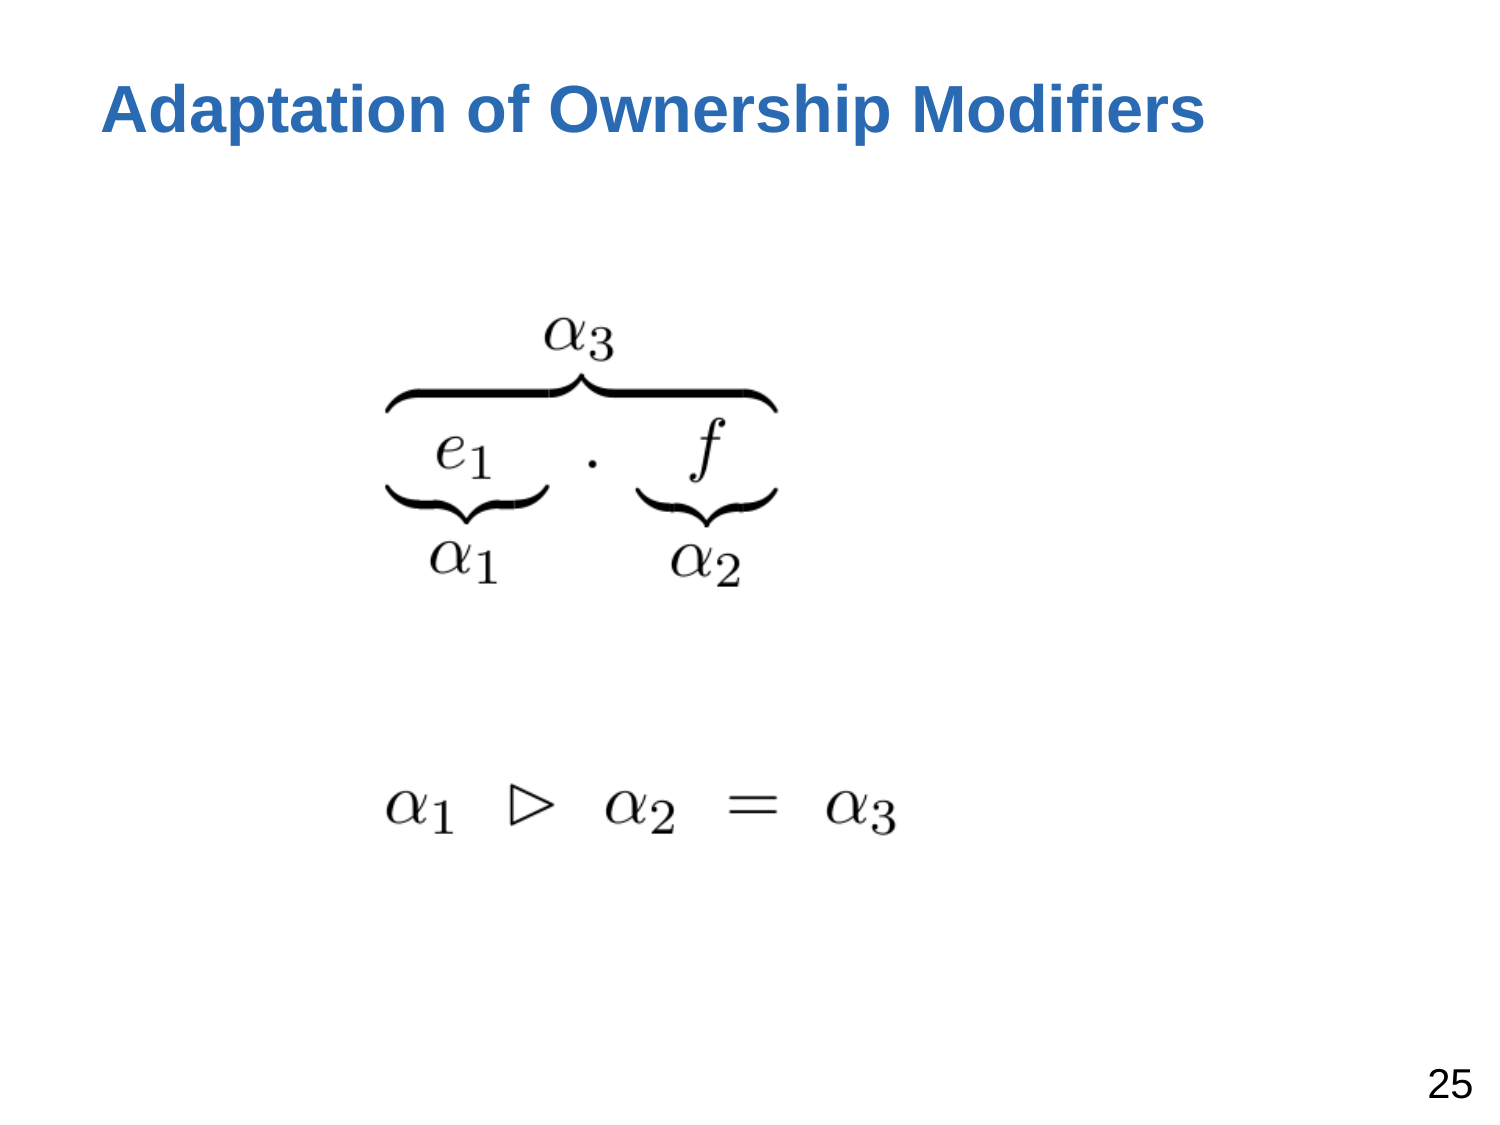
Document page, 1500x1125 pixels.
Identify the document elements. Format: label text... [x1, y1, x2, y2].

title Adaptation of Ownership Modifiers [85, 63, 1407, 155]
picture [370, 301, 802, 602]
picture [370, 771, 912, 845]
